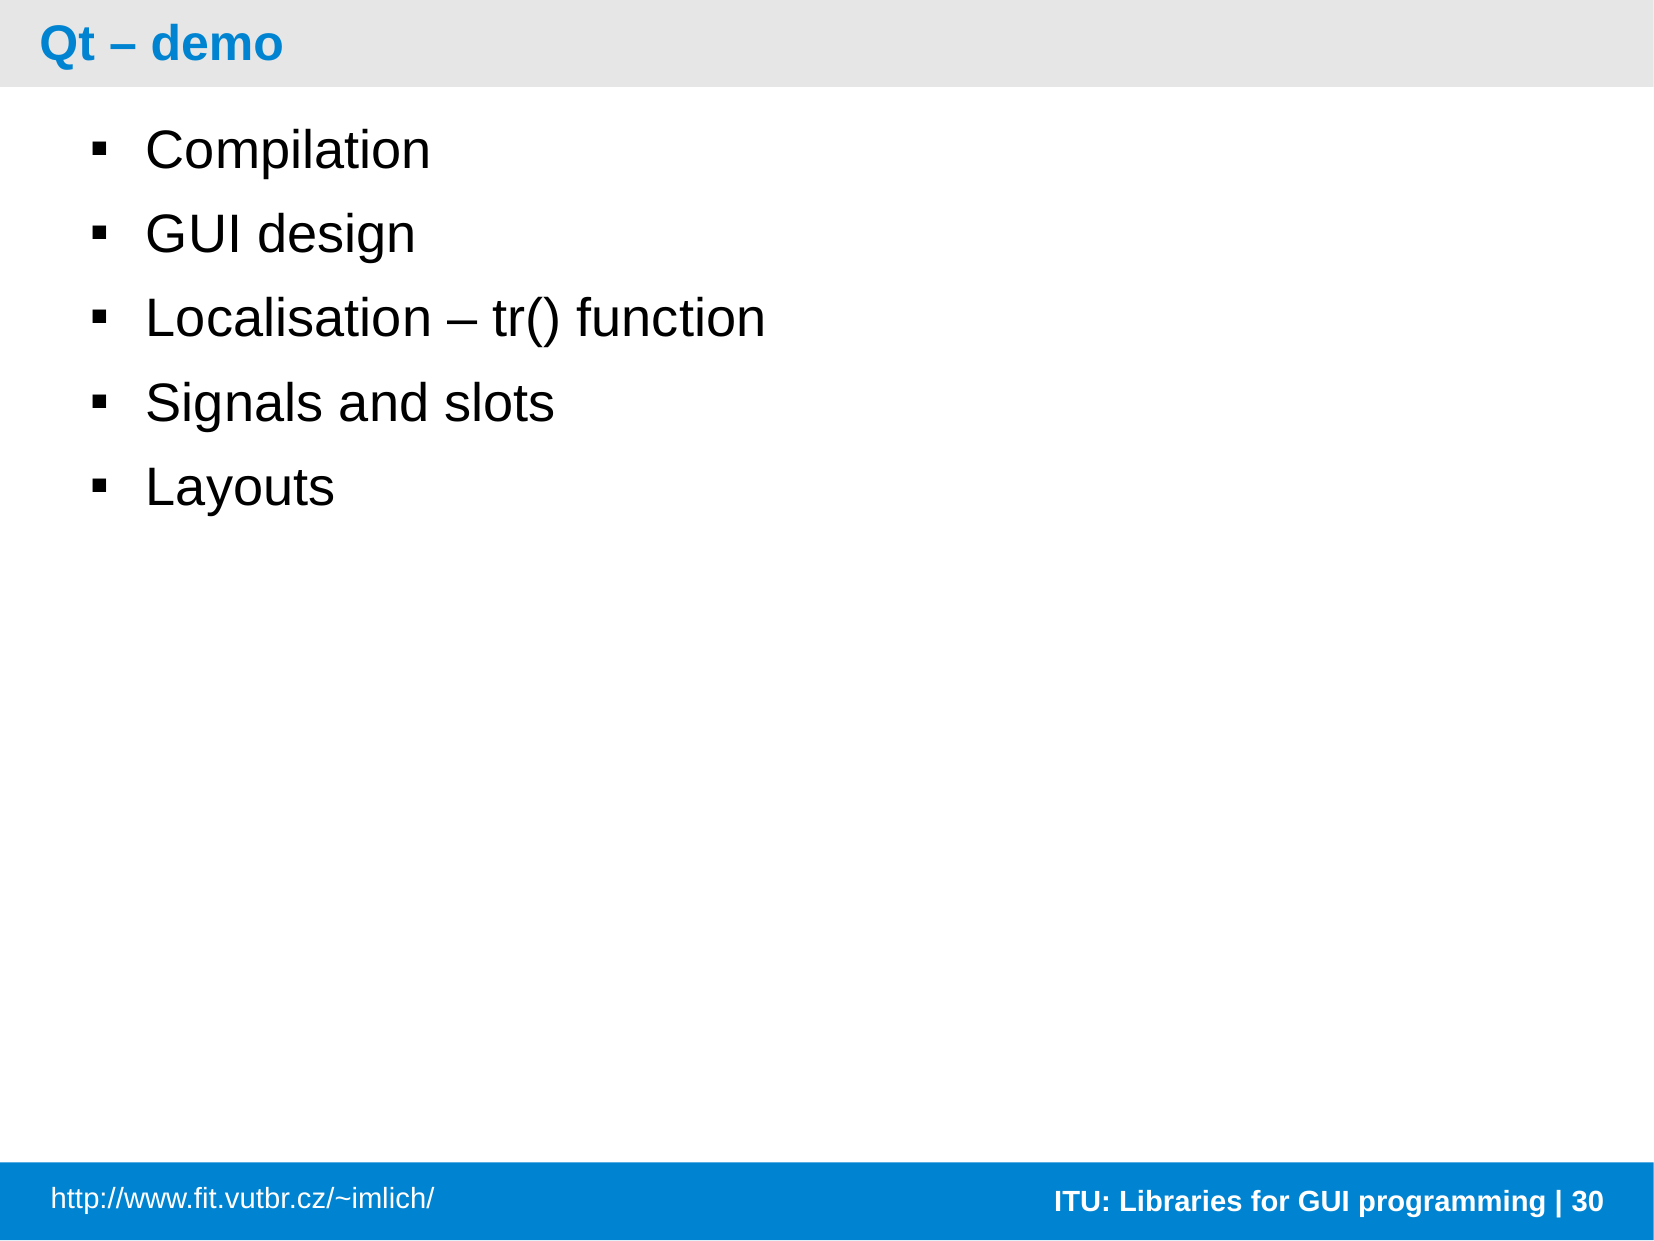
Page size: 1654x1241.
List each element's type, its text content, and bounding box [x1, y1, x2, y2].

list Compilation GUI design Localisation – tr() function Signals and slots Layouts [75, 119, 1564, 1111]
title Qt – demo [39, 11, 1615, 76]
